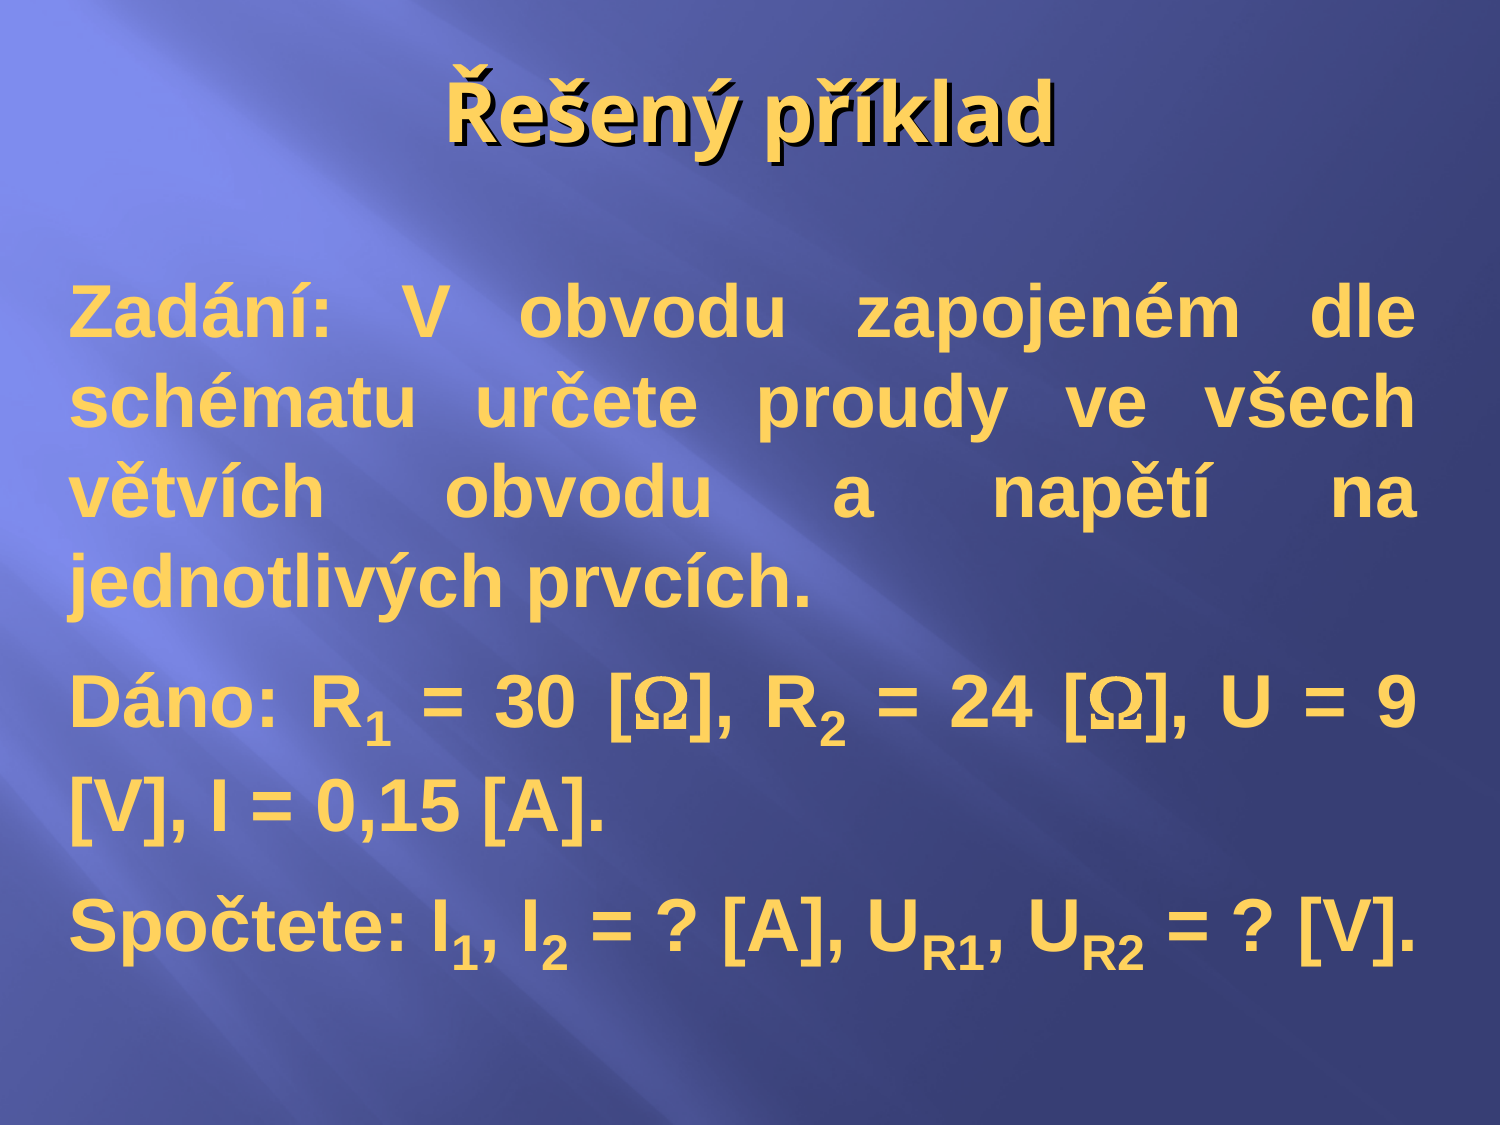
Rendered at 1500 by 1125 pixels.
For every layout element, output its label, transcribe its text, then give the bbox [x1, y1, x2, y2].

title Řešený příklad [75, 45, 1426, 172]
text_box Zadání: V obvodu zapojeném dle schématu určete proudy ve všech větvích obvodu a napětí na jednotlivých prvcích. Dáno: R1 = 30 [W], R2 = 24 [W], U = 9 [V], I = 0,15 [A]. Spočtete: I1, I2 = ? [A], UR1, UR2 = ? [V]. [53, 172, 1447, 1071]
